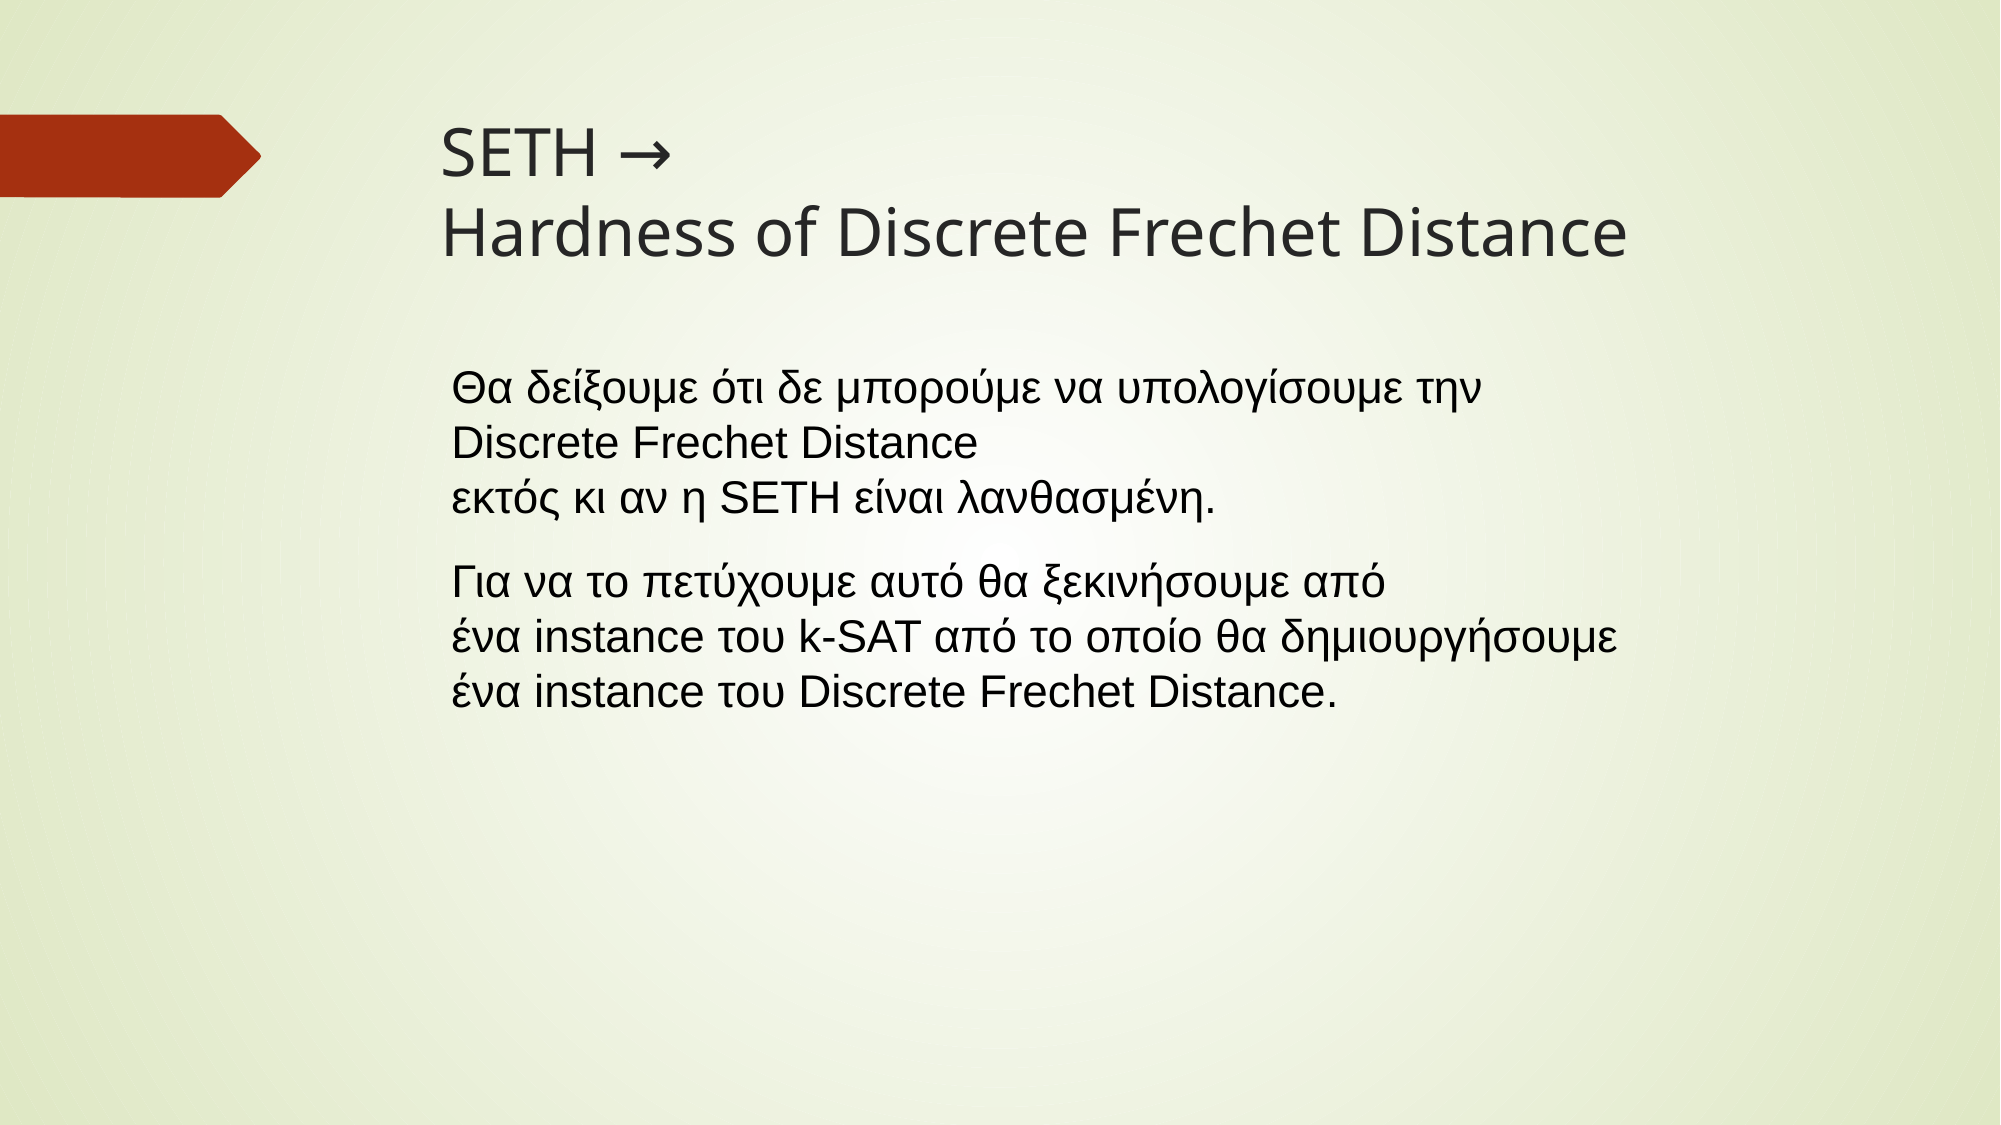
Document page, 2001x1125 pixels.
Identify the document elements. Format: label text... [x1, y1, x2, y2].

title SETH → Hardness of Discrete Frechet Distance [425, 102, 1888, 313]
list Θα δείξουμε ότι δε μπορούμε να υπολογίσουμε την Discrete Frechet Distance εκτός κι αν η SETH είναι λανθασμένη. Για να το πετύχουμε αυτό θα ξεκινήσουμε από ένα instance του k-SAT από το οποίο θα δημιουργήσουμε ένα instance του Discrete Frechet Distance. [436, 350, 1701, 970]
